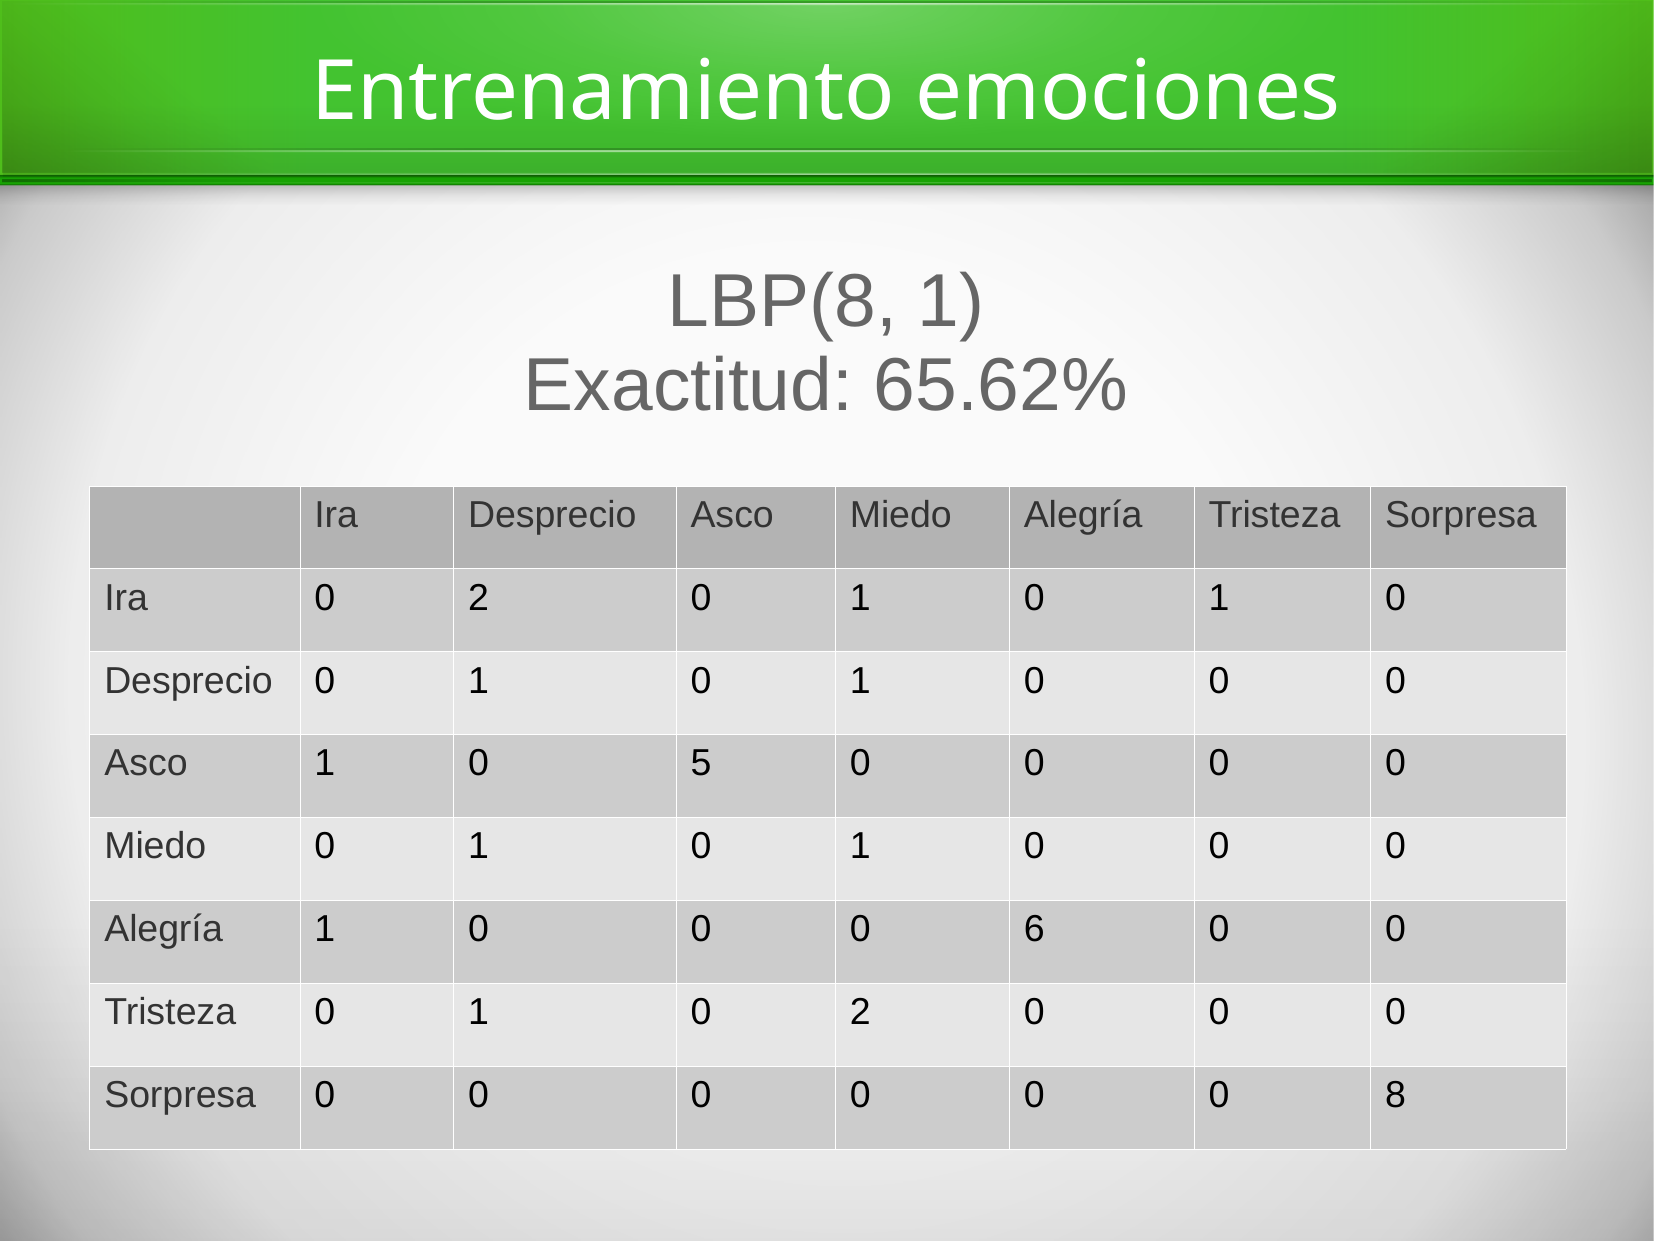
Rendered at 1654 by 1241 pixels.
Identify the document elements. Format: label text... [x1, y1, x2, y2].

title Entrenamiento emociones [82, 17, 1571, 166]
table_cell 0 [677, 901, 835, 983]
table_cell 6 [1010, 901, 1194, 983]
table_cell 0 [677, 818, 835, 900]
table_cell Desprecio [90, 652, 300, 734]
table_cell 0 [301, 818, 453, 900]
table_cell 2 [454, 569, 676, 651]
table_cell 0 [836, 1067, 1009, 1149]
table_cell 0 [1010, 652, 1194, 734]
table_cell Asco [90, 735, 300, 817]
table_cell Sorpresa [90, 1067, 300, 1149]
table_cell 8 [1371, 1067, 1566, 1149]
table_cell 0 [1195, 1067, 1370, 1149]
table_cell 0 [454, 1067, 676, 1149]
table_cell 1 [1195, 569, 1370, 651]
table_cell Miedo [90, 818, 300, 900]
table_cell 1 [454, 984, 676, 1066]
table_cell 0 [1371, 901, 1566, 983]
table_header Ira [301, 487, 453, 568]
table_cell Alegría [90, 901, 300, 983]
table_cell 0 [1371, 569, 1566, 651]
table_cell 0 [836, 901, 1009, 983]
table_cell 1 [301, 901, 453, 983]
table_cell Tristeza [90, 984, 300, 1066]
table_cell 1 [836, 818, 1009, 900]
table_cell 0 [677, 984, 835, 1066]
table_cell 0 [677, 652, 835, 734]
table_cell 0 [301, 652, 453, 734]
table_cell 1 [454, 818, 676, 900]
table_header Miedo [836, 487, 1009, 568]
table_cell 0 [1010, 984, 1194, 1066]
table_cell 0 [1010, 735, 1194, 817]
table_cell 0 [454, 735, 676, 817]
table_header Desprecio [454, 487, 676, 568]
table_cell 2 [836, 984, 1009, 1066]
table_cell 0 [1195, 984, 1370, 1066]
table_header Asco [677, 487, 835, 568]
table_cell 0 [454, 901, 676, 983]
table_cell 0 [1371, 735, 1566, 817]
table_cell 0 [1371, 652, 1566, 734]
table_cell 0 [1195, 735, 1370, 817]
table_cell 0 [301, 569, 453, 651]
table_cell 1 [454, 652, 676, 734]
table_cell 0 [836, 735, 1009, 817]
table_cell 1 [836, 569, 1009, 651]
table_header Tristeza [1195, 487, 1370, 568]
table_header [90, 487, 300, 568]
table_cell 0 [1195, 652, 1370, 734]
table_cell 0 [301, 984, 453, 1066]
table_cell 0 [1195, 818, 1370, 900]
table_cell 5 [677, 735, 835, 817]
table_header Alegría [1010, 487, 1194, 568]
table_cell 0 [1010, 569, 1194, 651]
picture [0, 0, 1654, 1241]
table_cell 0 [1195, 901, 1370, 983]
table_cell 0 [1010, 818, 1194, 900]
table_cell 1 [301, 735, 453, 817]
table_cell 0 [301, 1067, 453, 1149]
table_cell 0 [677, 1067, 835, 1149]
table_cell 1 [836, 652, 1009, 734]
table_cell Ira [90, 569, 300, 651]
table_cell 0 [1371, 984, 1566, 1066]
table_cell 0 [1371, 818, 1566, 900]
table_cell 0 [677, 569, 835, 651]
table_cell 0 [1010, 1067, 1194, 1149]
table_header Sorpresa [1371, 487, 1566, 568]
text_box LBP(8, 1) Exactitud: 65.62% [82, 259, 1570, 434]
